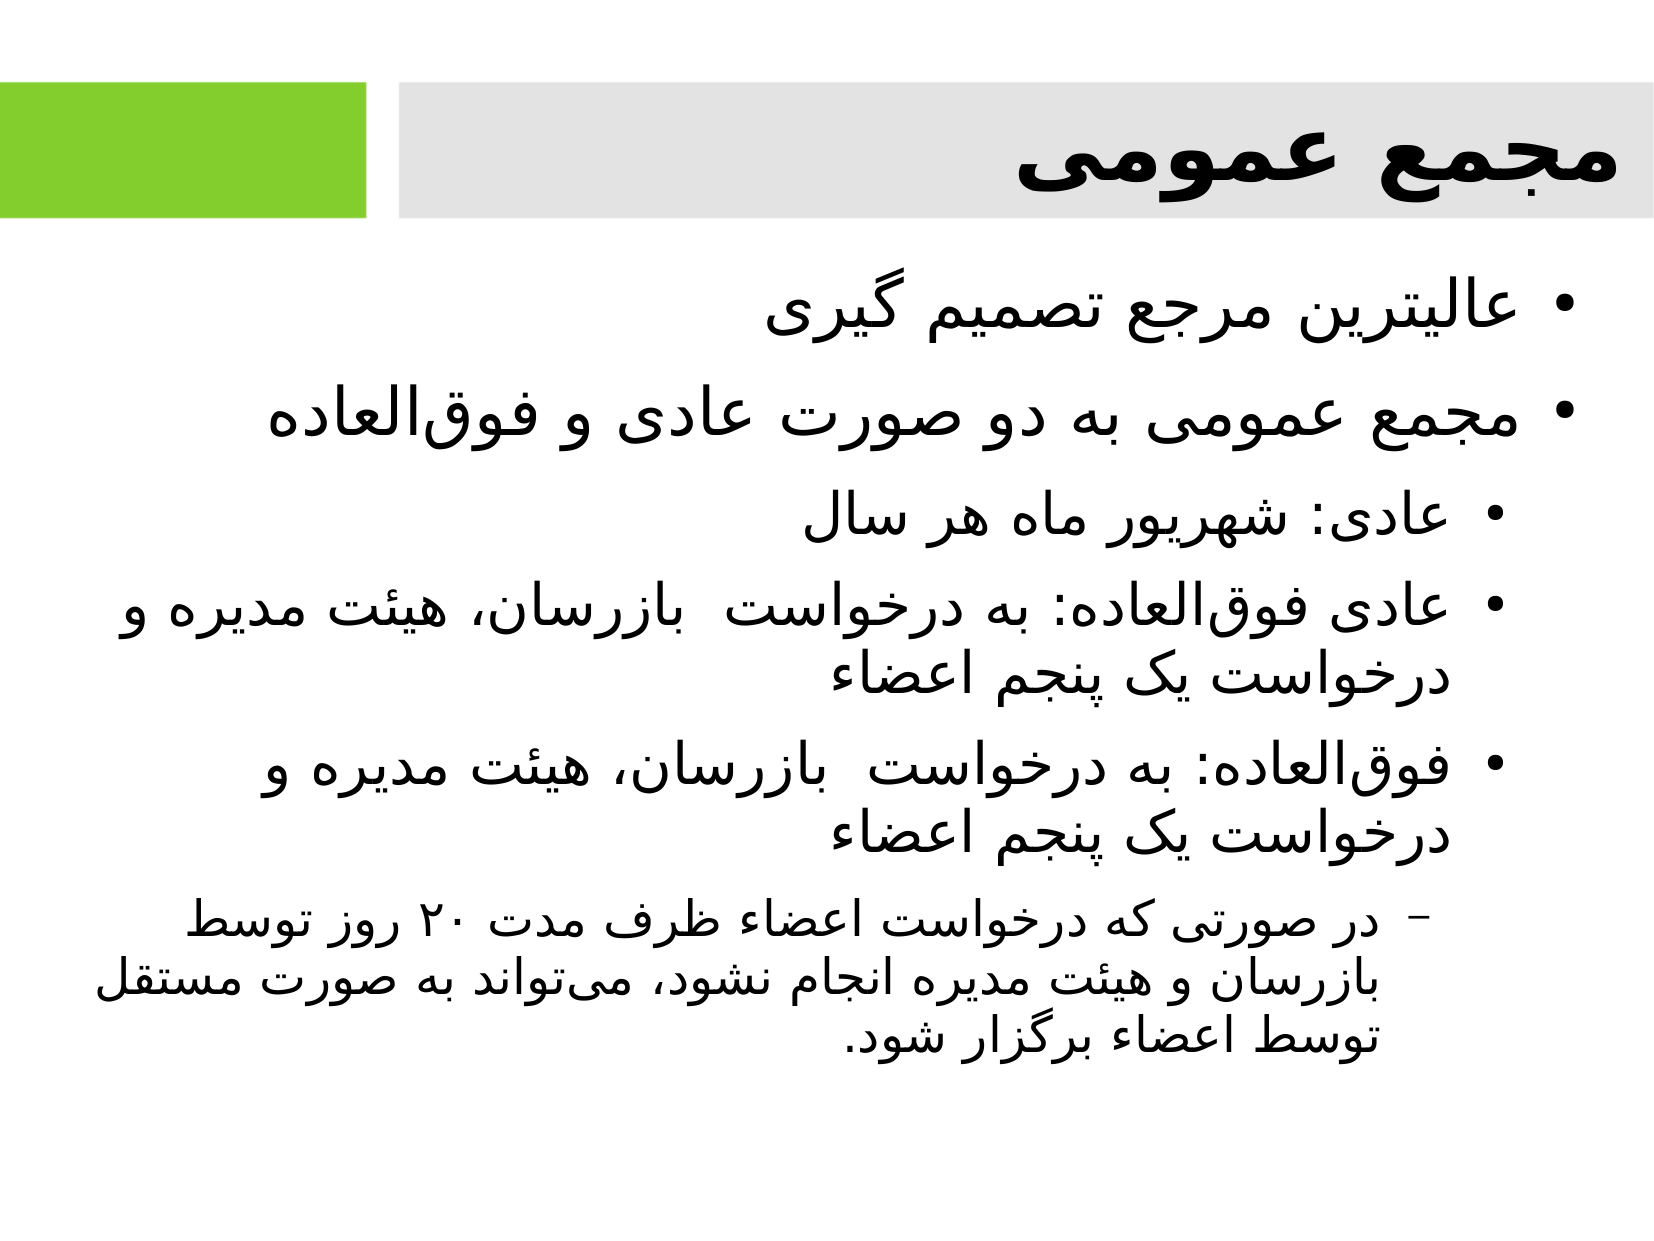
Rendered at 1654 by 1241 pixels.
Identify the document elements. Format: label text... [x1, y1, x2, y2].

list عالیترین مرجع تصمیم گیری مجمع عمومی به دو صورت عادی و فوق‌العاده عادی: شهریور ماه هر سال عادی فوق‌العاده: به درخواست بازرسان، هیئت مدیره و درخواست یک پنجم اعضاء فوق‌العاده: به درخواست بازرسان، هیئت مدیره و درخواست یک پنجم اعضاء در صورتی که درخواست اعضاء ظرف مدت ۲۰ روز توسط بازرسان و هیئت مدیره انجام نشود، می‌تواند به صورت مستقل توسط اعضاء برگزار شود. [82, 265, 1595, 1152]
title مجمع عمومی [313, 73, 1625, 223]
picture [0, 0, 1654, 1241]
